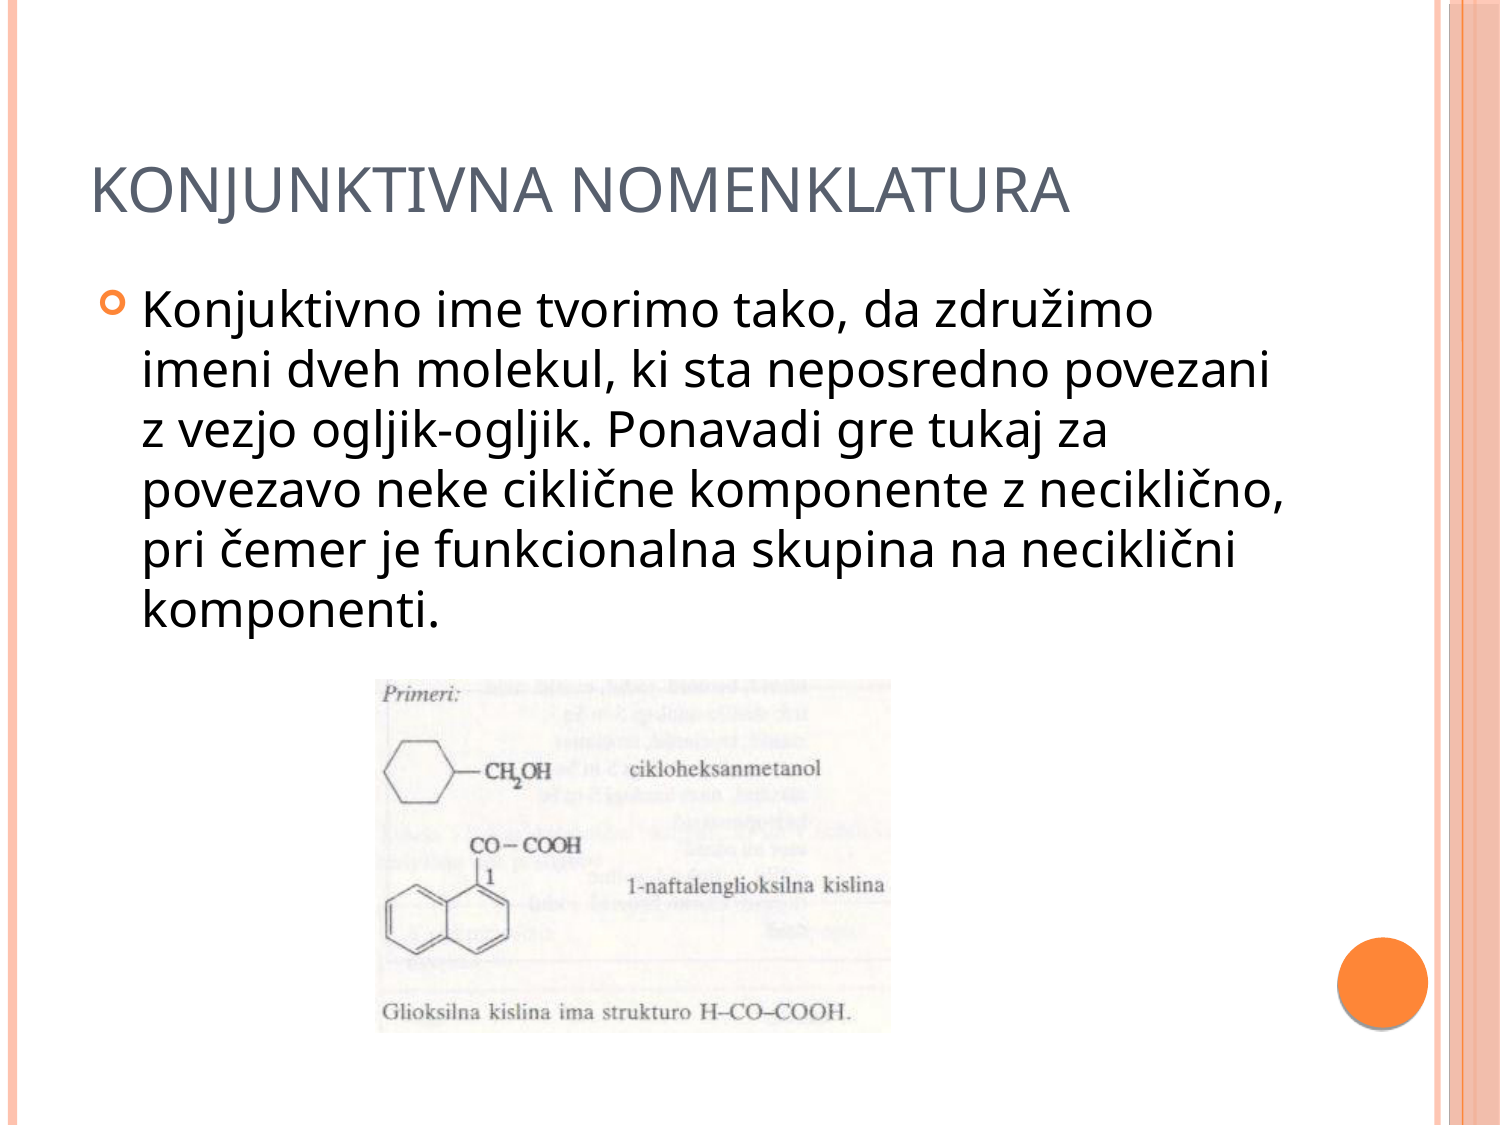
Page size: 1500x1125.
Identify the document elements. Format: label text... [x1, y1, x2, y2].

title Konjunktivna nomenklatura [75, 45, 1300, 233]
list Konjuktivno ime tvorimo tako, da združimo imeni dveh molekul, ki sta neposredno povezani z vezjo ogljik-ogljik. Ponavadi gre tukaj za povezavo neke ciklične komponente z neciklično, pri čemer je funkcionalna skupina na neciklični komponenti. [82, 269, 1307, 633]
picture [375, 679, 891, 1033]
